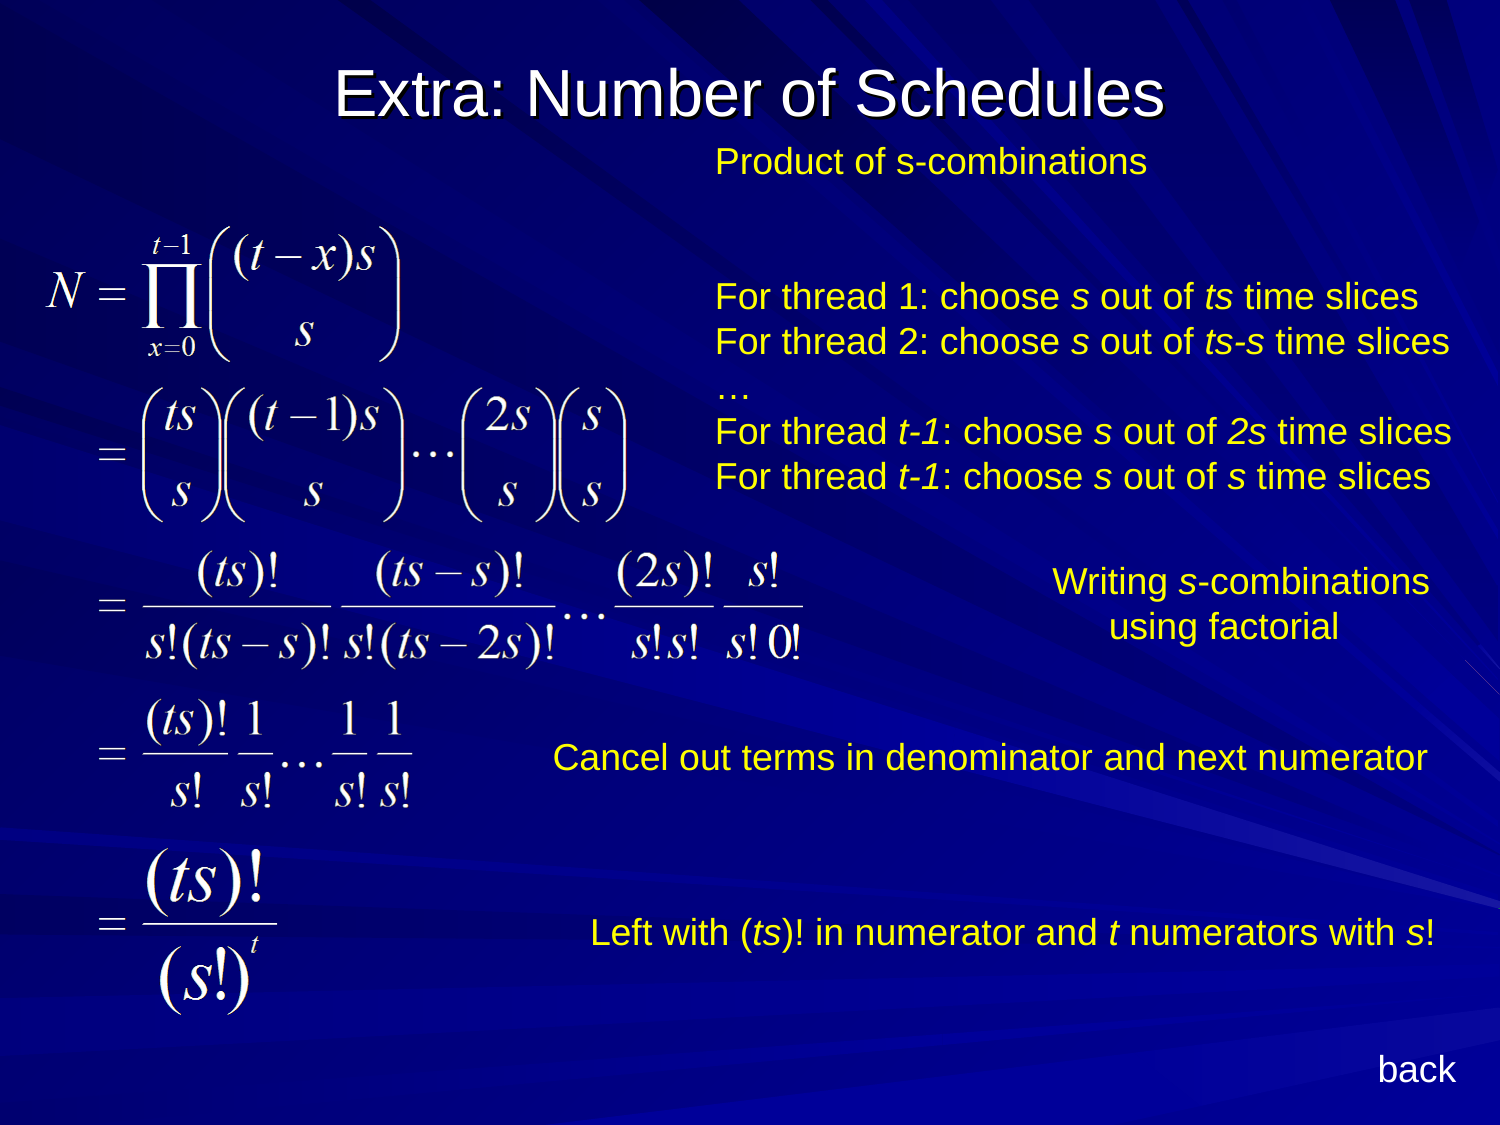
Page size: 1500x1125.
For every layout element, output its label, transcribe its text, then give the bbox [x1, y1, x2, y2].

picture [37, 217, 811, 1026]
text_box Left with (ts)! in numerator and t numerators with s! [811, 900, 1463, 961]
title Extra: Number of Schedules [75, 24, 1426, 155]
text_box Cancel out terms in denominator and next numerator [811, 725, 1463, 786]
text_box back [1362, 1037, 1472, 1098]
text_box Writing s-combinations using factorial [1037, 549, 1463, 656]
text_box Product of s-combinations For thread 1: choose s out of ts time slices For thread 2: choose s out of ts-s time slices … For thread t-1: choose s out of 2s time slices For thread t-1: choose s out of s time slices [699, 129, 1488, 505]
